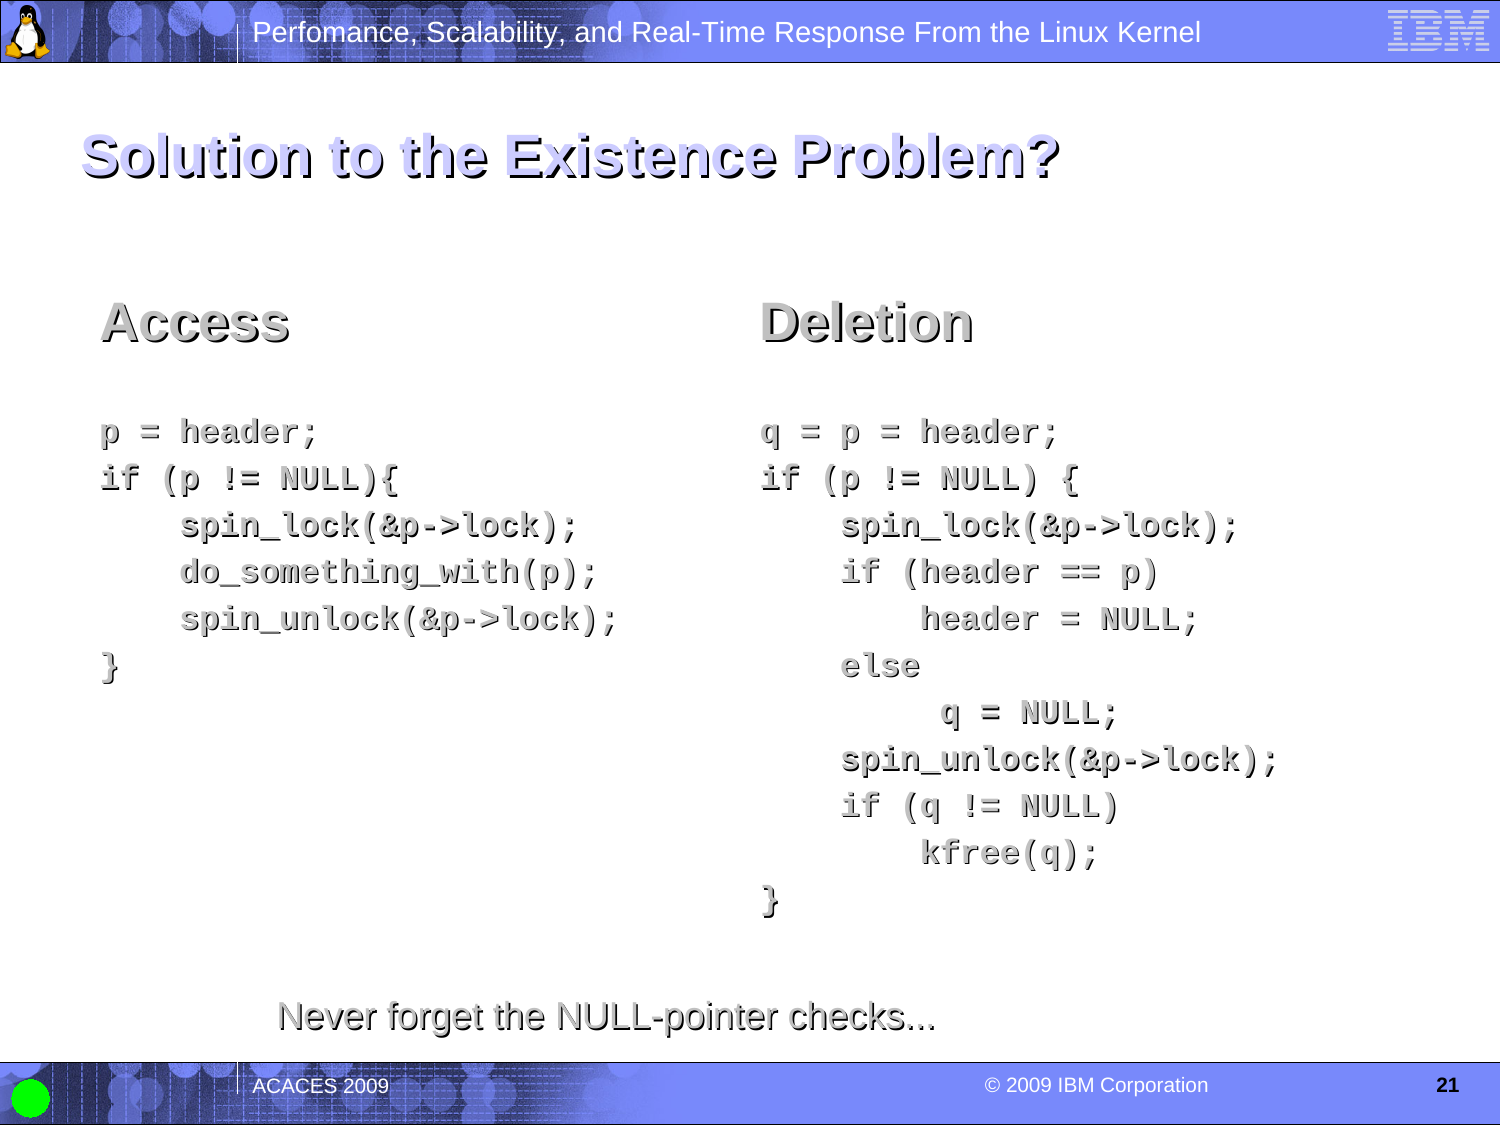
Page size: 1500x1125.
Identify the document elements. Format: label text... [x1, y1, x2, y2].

picture [0, 1063, 1500, 1124]
text_box [11, 1079, 50, 1118]
picture [1, 1, 1500, 62]
list Access p = header; if (p != NULL){ spin_lock(&p->lock); do_something_with(p); spin_unlock(&p->lock); } [99, 291, 729, 1022]
list Deletion q = p = header; if (p != NULL) { spin_lock(&p->lock); if (header == p) header = NULL; else q = NULL; spin_unlock(&p->lock); if (q != NULL) kfree(q); } [759, 291, 1389, 1022]
title Solution to the Existence Problem? [79, 116, 1433, 199]
text_box Never forget the NULL-pointer checks... [261, 987, 951, 1045]
